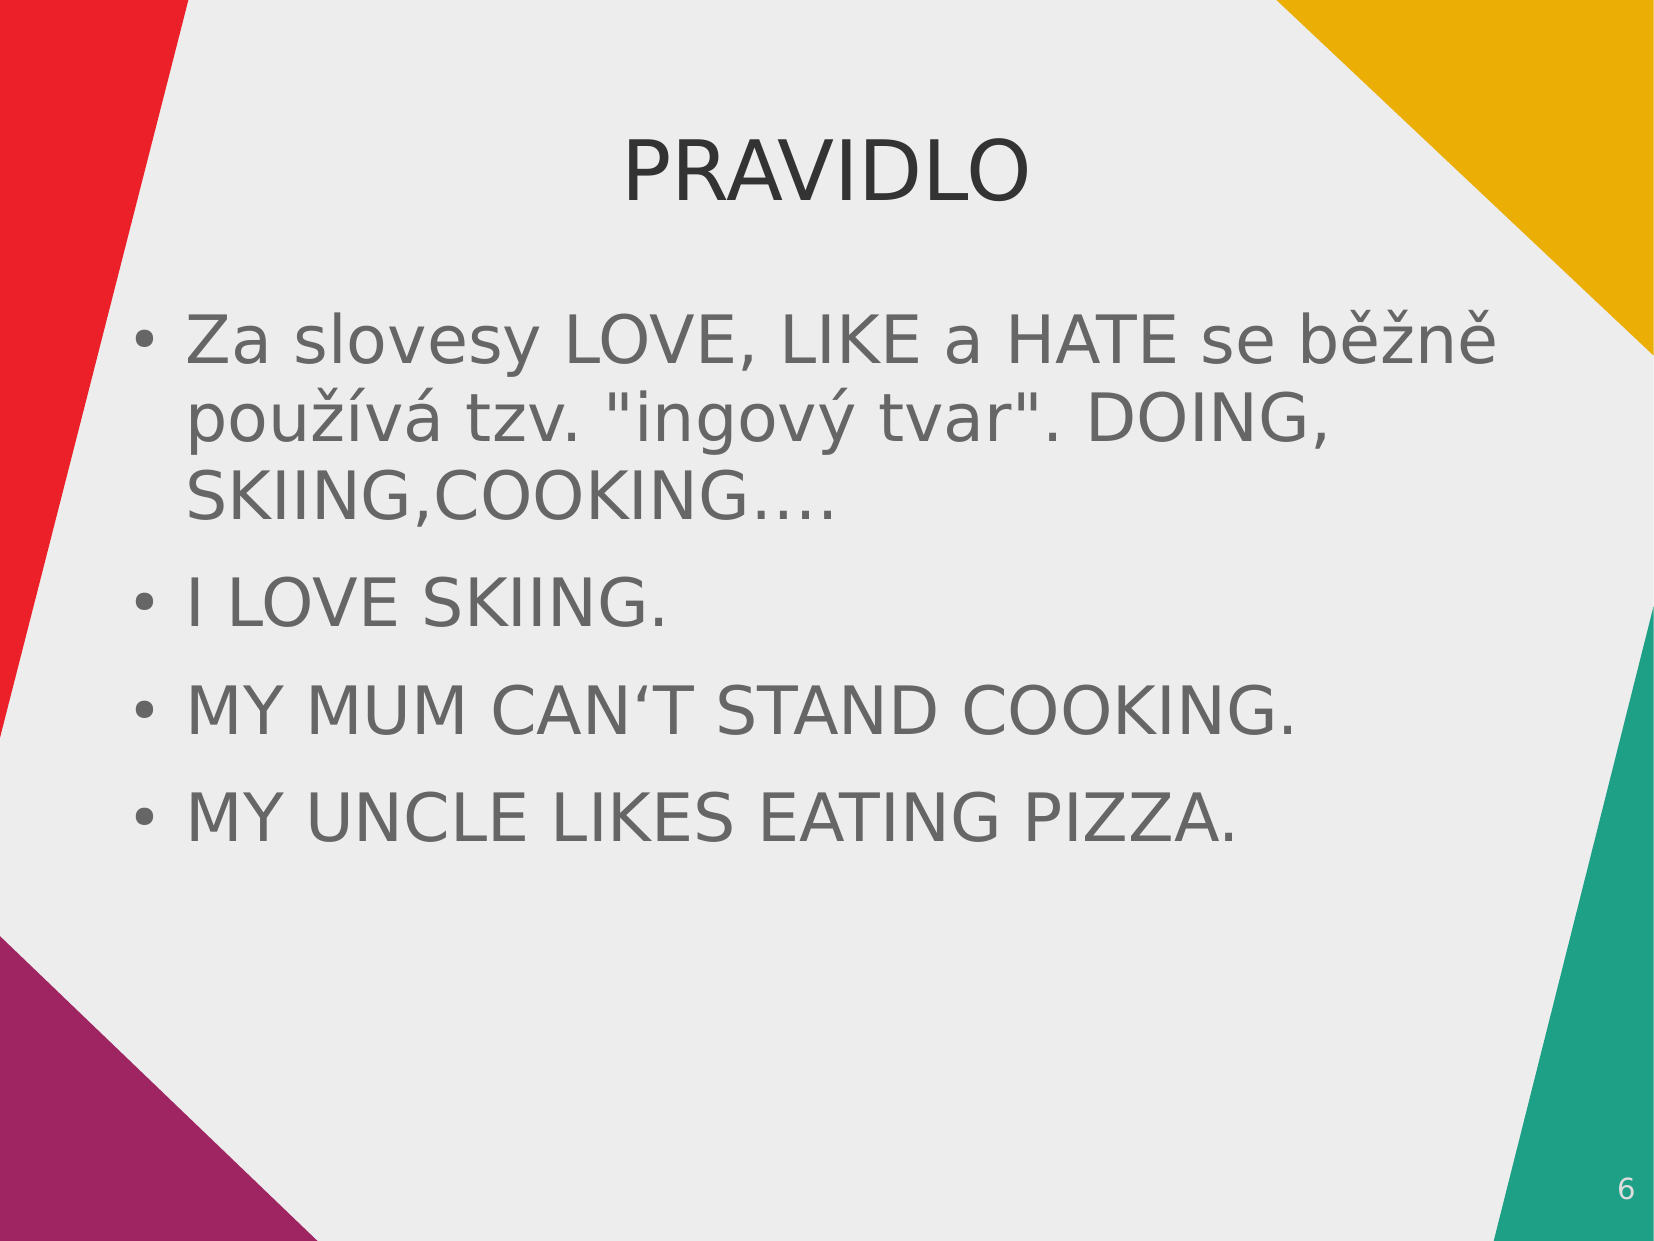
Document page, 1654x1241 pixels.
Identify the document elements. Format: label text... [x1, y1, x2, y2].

title PRAVIDLO [114, 73, 1539, 271]
list Za slovesy LOVE, LIKE a HATE se běžně používá tzv. "ingový tvar". DOING, SKIING,COOKING…. I LOVE SKIING. MY MUM CAN‘T STAND COOKING. MY UNCLE LIKES EATING PIZZA. [114, 302, 1539, 1033]
